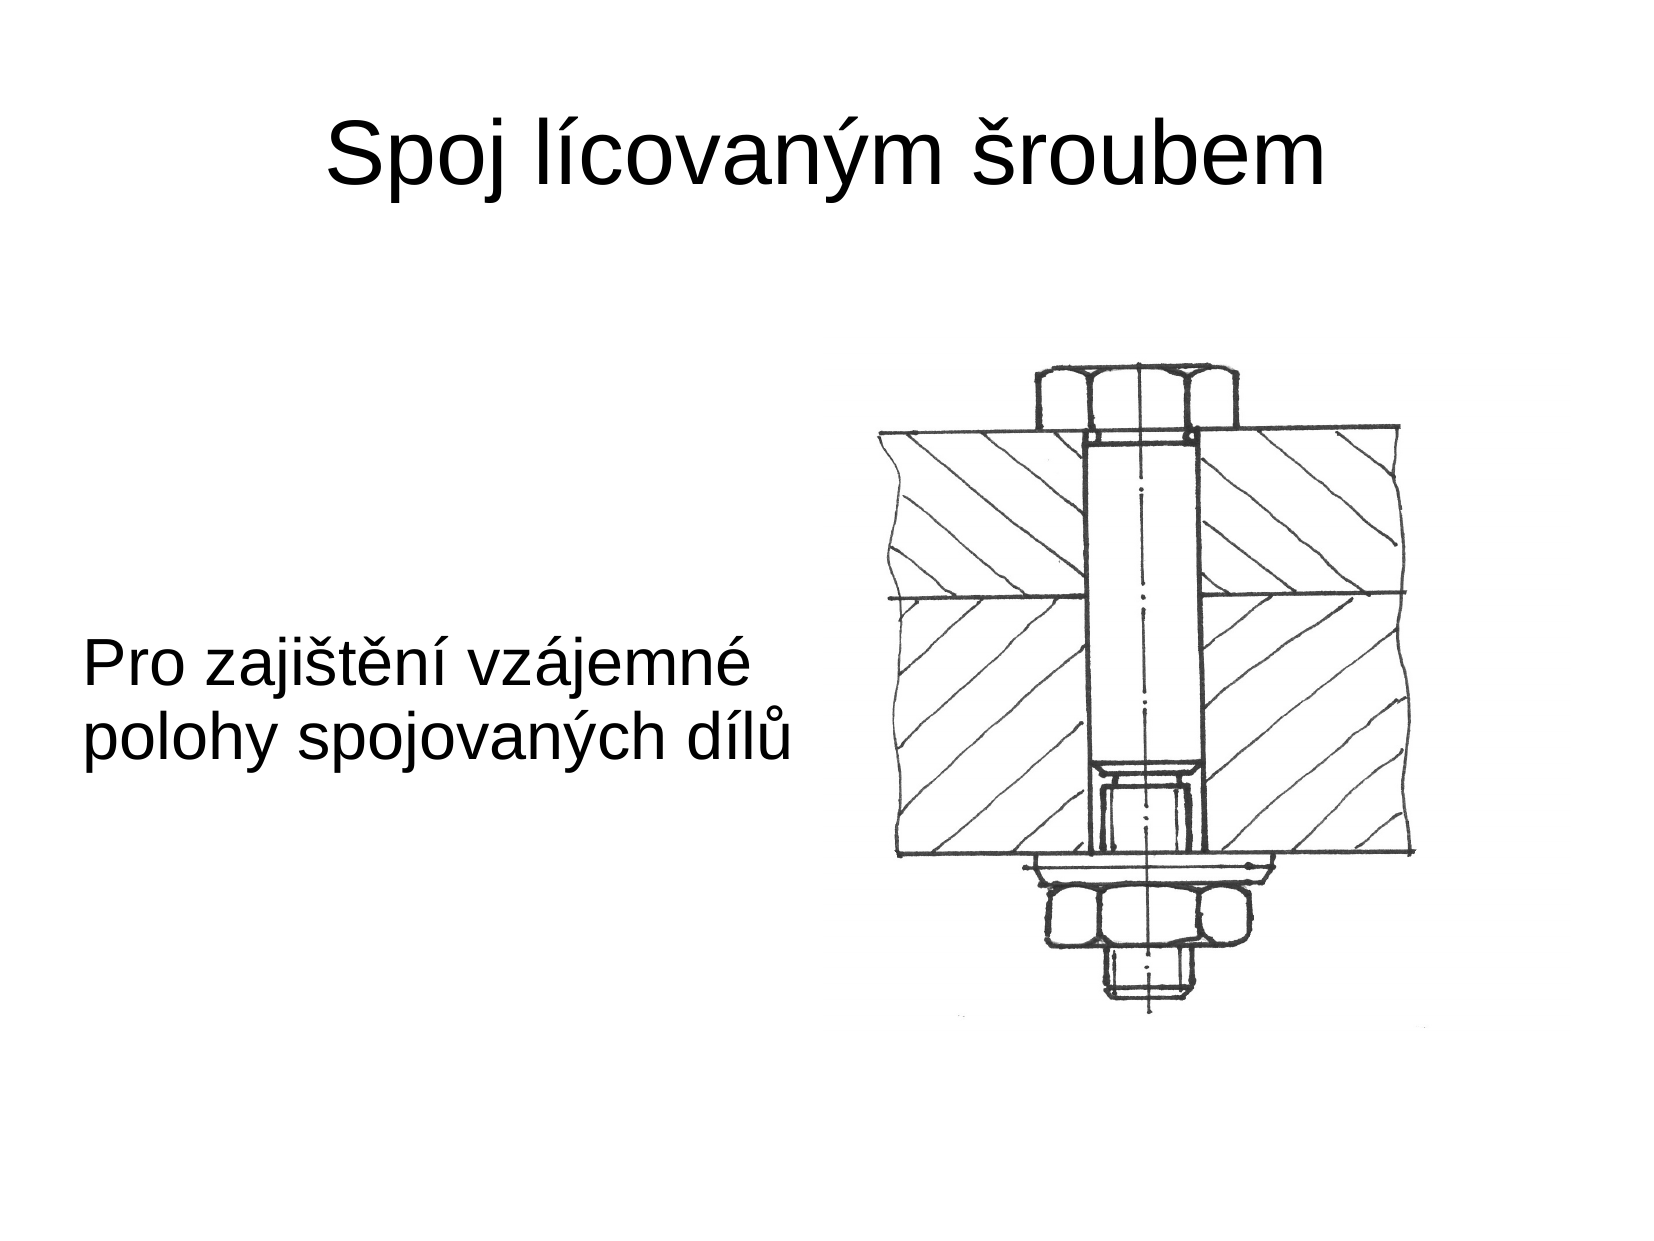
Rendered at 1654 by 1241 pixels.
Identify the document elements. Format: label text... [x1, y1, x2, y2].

title Spoj lícovaným šroubem [82, 56, 1571, 250]
picture [823, 322, 1571, 1032]
subtitle Pro zajištění vzájemné polohy spojovaných dílů [82, 297, 1571, 1102]
